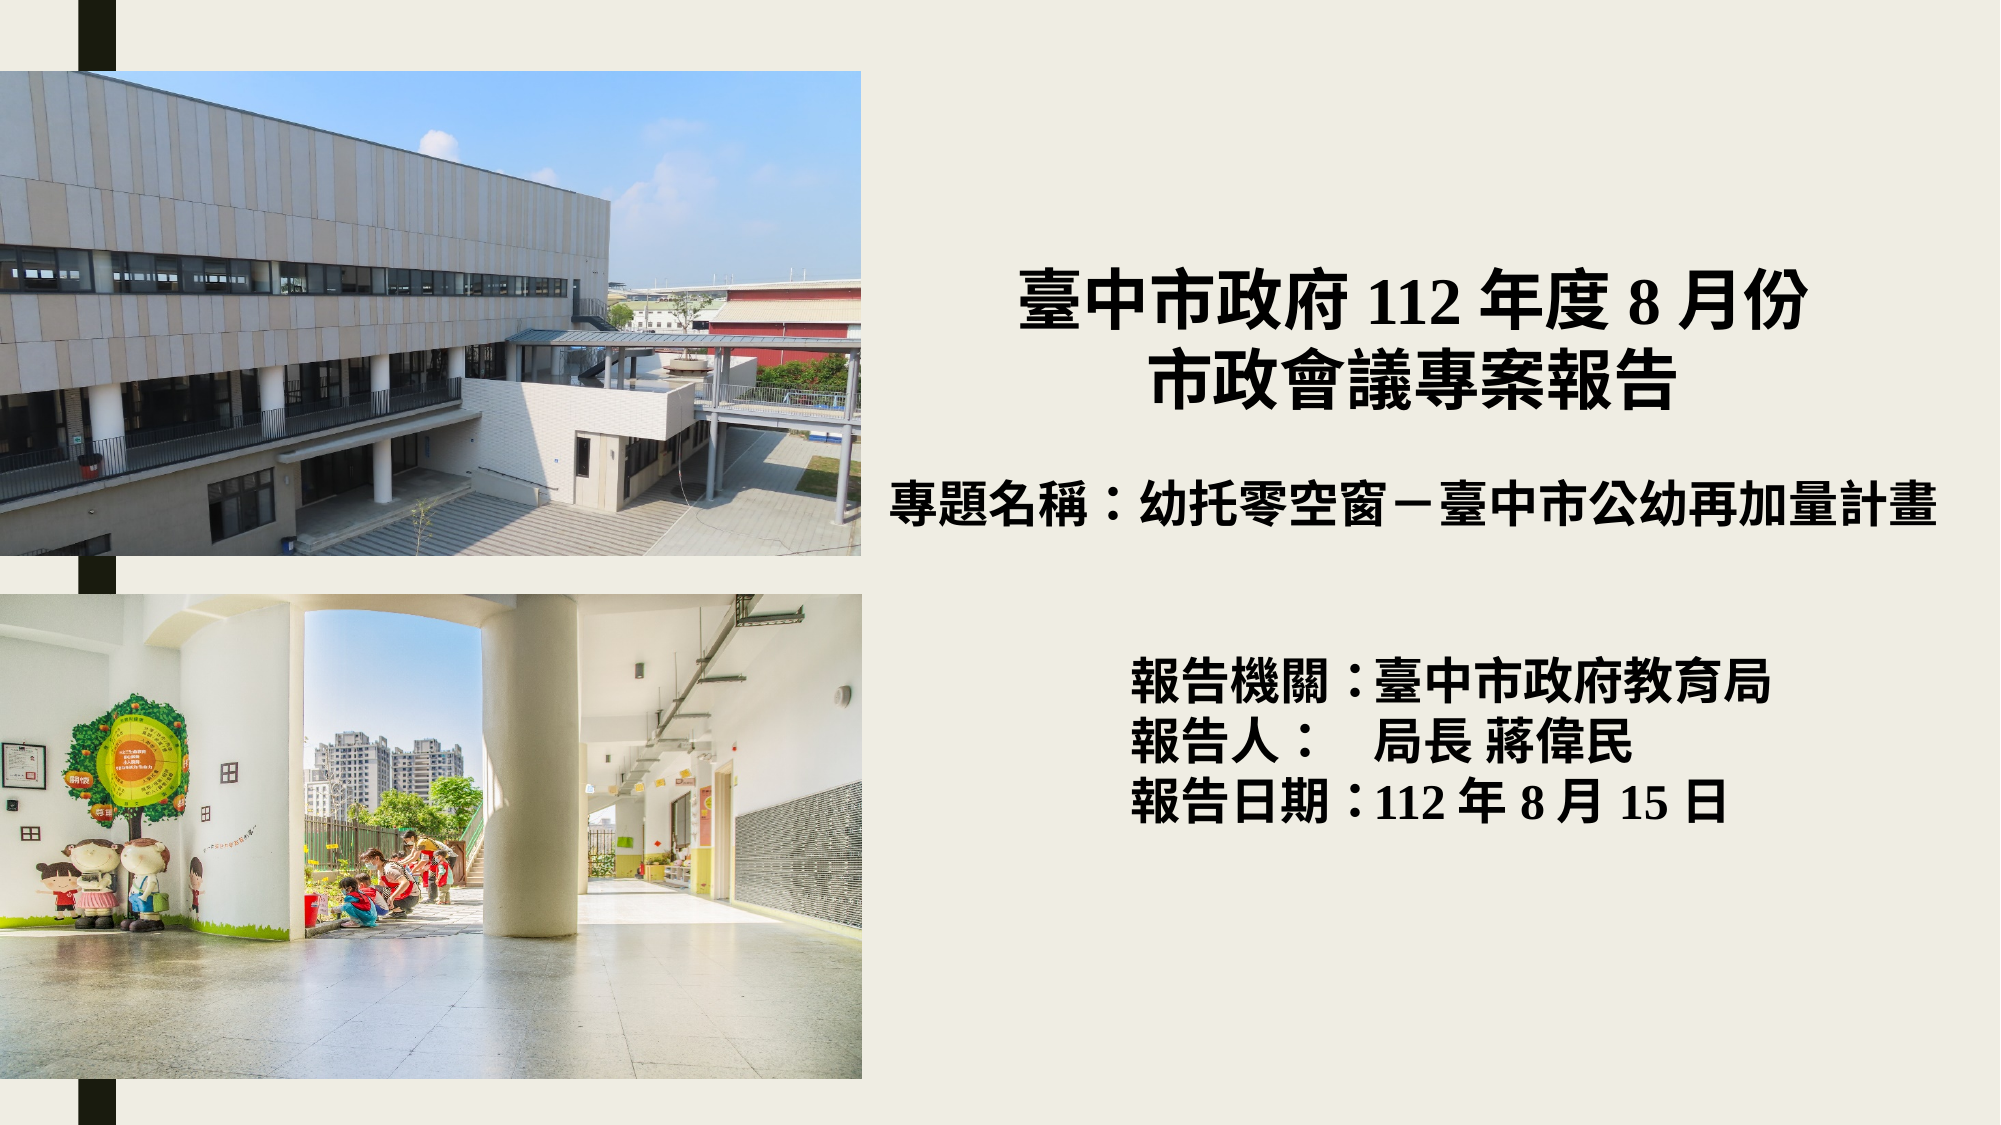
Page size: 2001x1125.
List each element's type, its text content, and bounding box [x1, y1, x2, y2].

text_box 臺中市政府教育局 局長 蔣偉民 112年8月15日 [1358, 642, 1820, 840]
text_box 報告機關： 報告人： 報告日期： [1115, 642, 1358, 840]
text_box 專題名稱：幼托零空窗－臺中市公幼再加量計畫 [677, 464, 2000, 541]
picture [0, 594, 862, 1080]
picture [0, 71, 861, 556]
text_box 臺中市政府112年度8月份 市政會議專案報告 [677, 250, 2000, 428]
